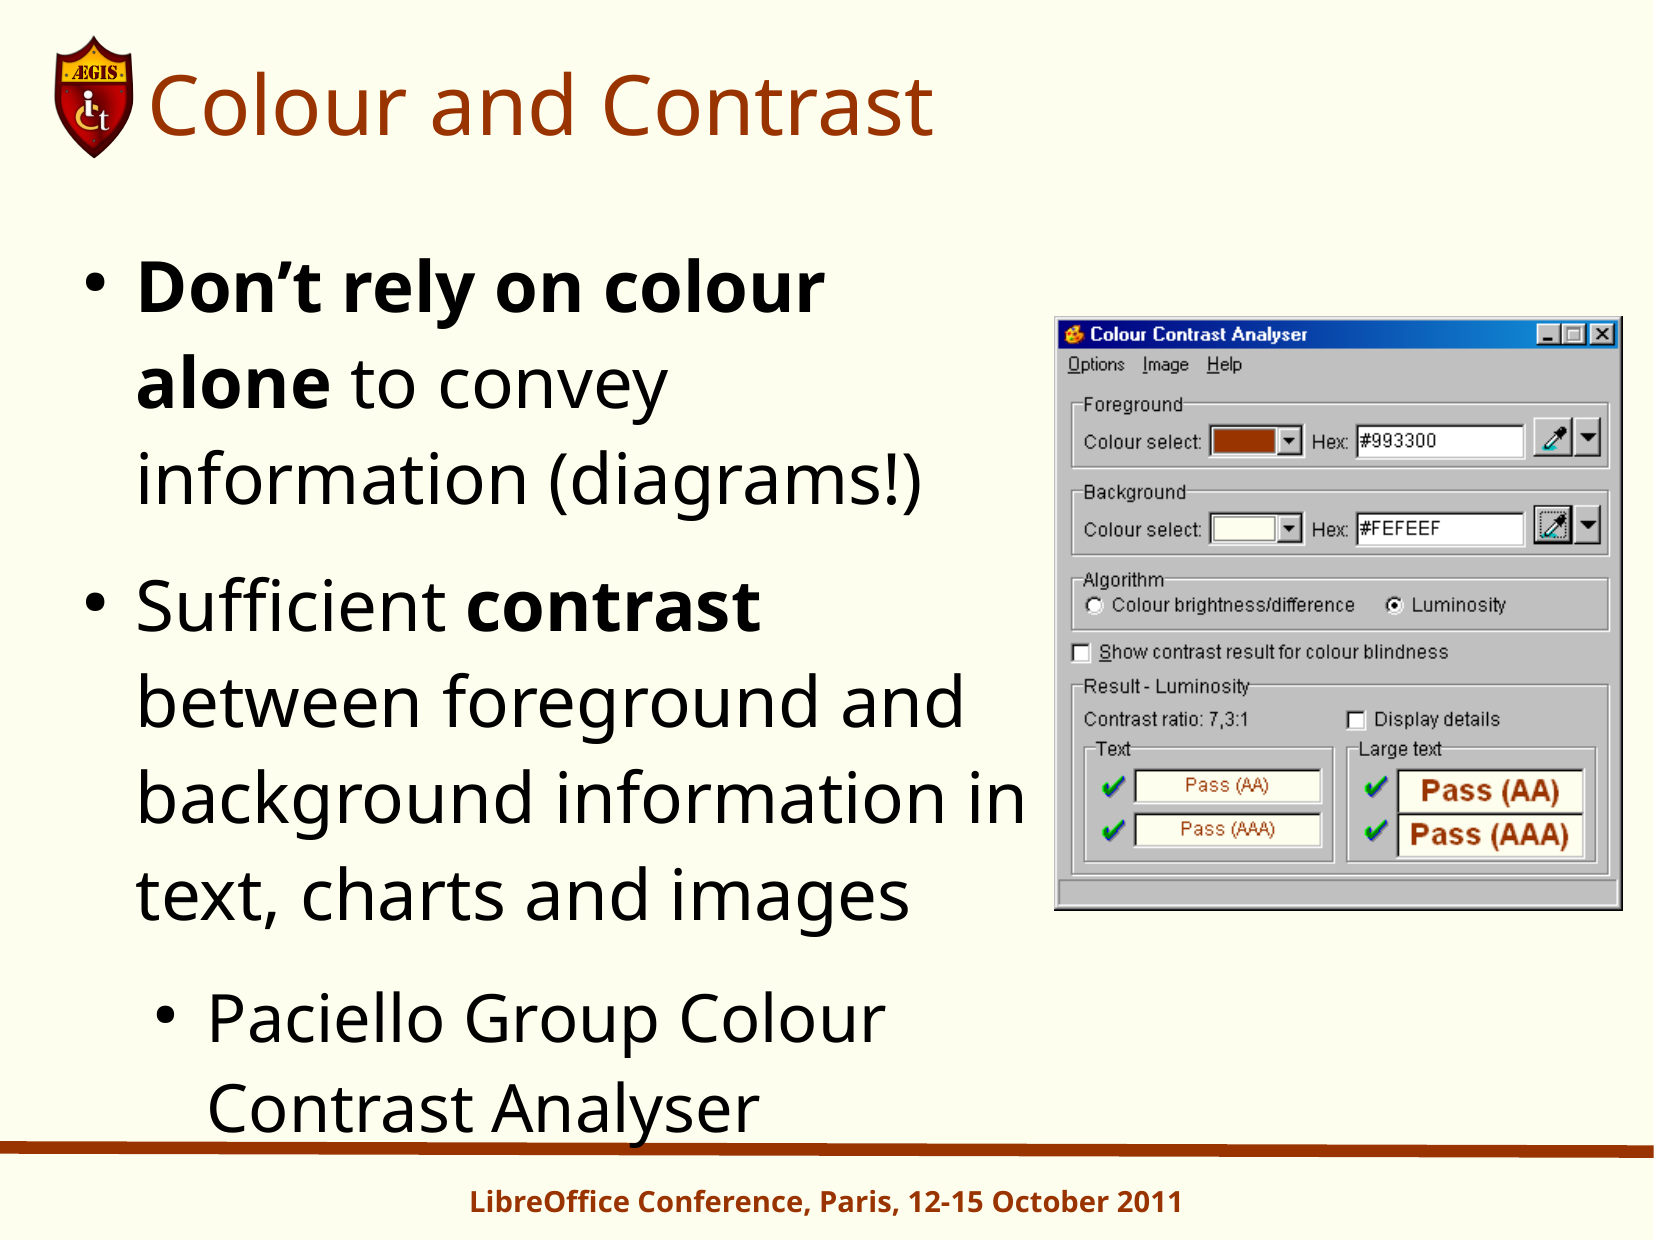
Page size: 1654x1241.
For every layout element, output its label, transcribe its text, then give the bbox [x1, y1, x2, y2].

picture [24, 24, 167, 167]
picture [1054, 316, 1623, 911]
list Don’t rely on colour alone to convey information (diagrams!) Sufficient contrast between foreground and background information in text, charts and images Paciello Group Colour Contrast Analyser [64, 236, 1034, 1146]
title Colour and Contrast [147, 29, 1625, 178]
